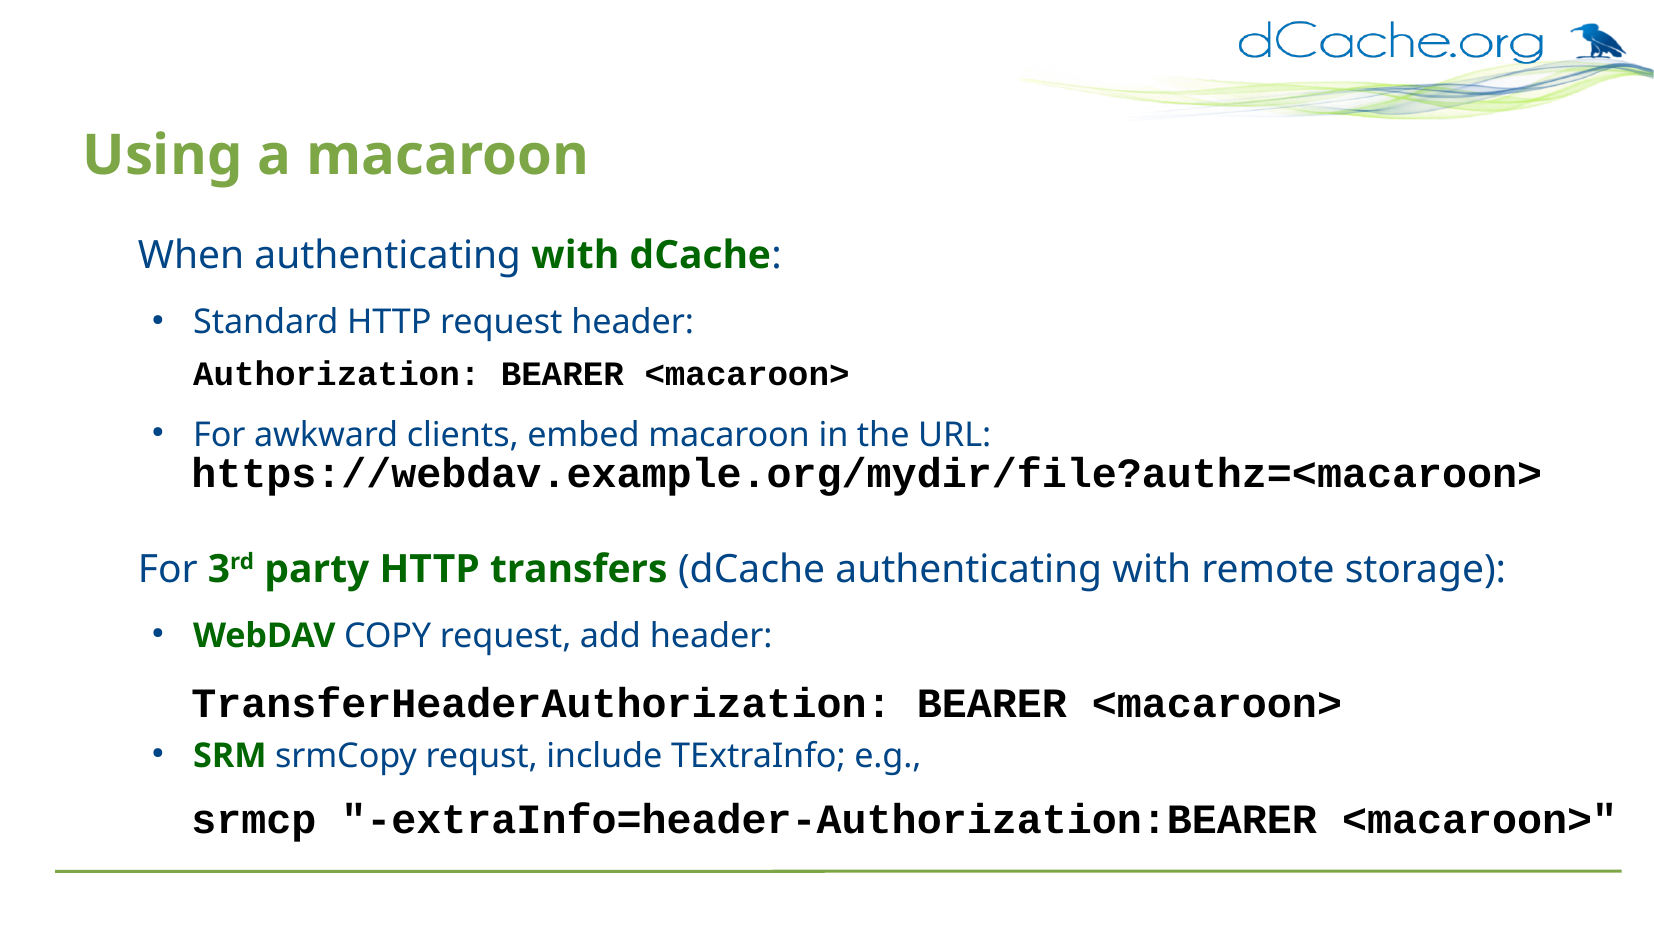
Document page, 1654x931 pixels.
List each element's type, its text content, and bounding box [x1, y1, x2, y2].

picture [956, 12, 1654, 127]
text_box srmcp "-extraInfo=header-Authorization:BEARER <macaroon>" [176, 790, 1633, 853]
text_box TransferHeaderAuthorization: BEARER <macaroon> [176, 675, 1363, 758]
text_box https://webdav.example.org/mydir/file?authz=<macaroon> [176, 445, 1559, 508]
list When authenticating with dCache: Standard HTTP request header: Authorization: BEARER <macaroon> For awkward clients, embed macaroon in the URL: For 3rd party HTTP transfers (dCache authenticating with remote storage): WebDAV COPY request, add header: SRM srmCopy requst, include TExtraInfo; e.g., [82, 227, 1571, 833]
title Using a macaroon [82, 116, 1605, 189]
